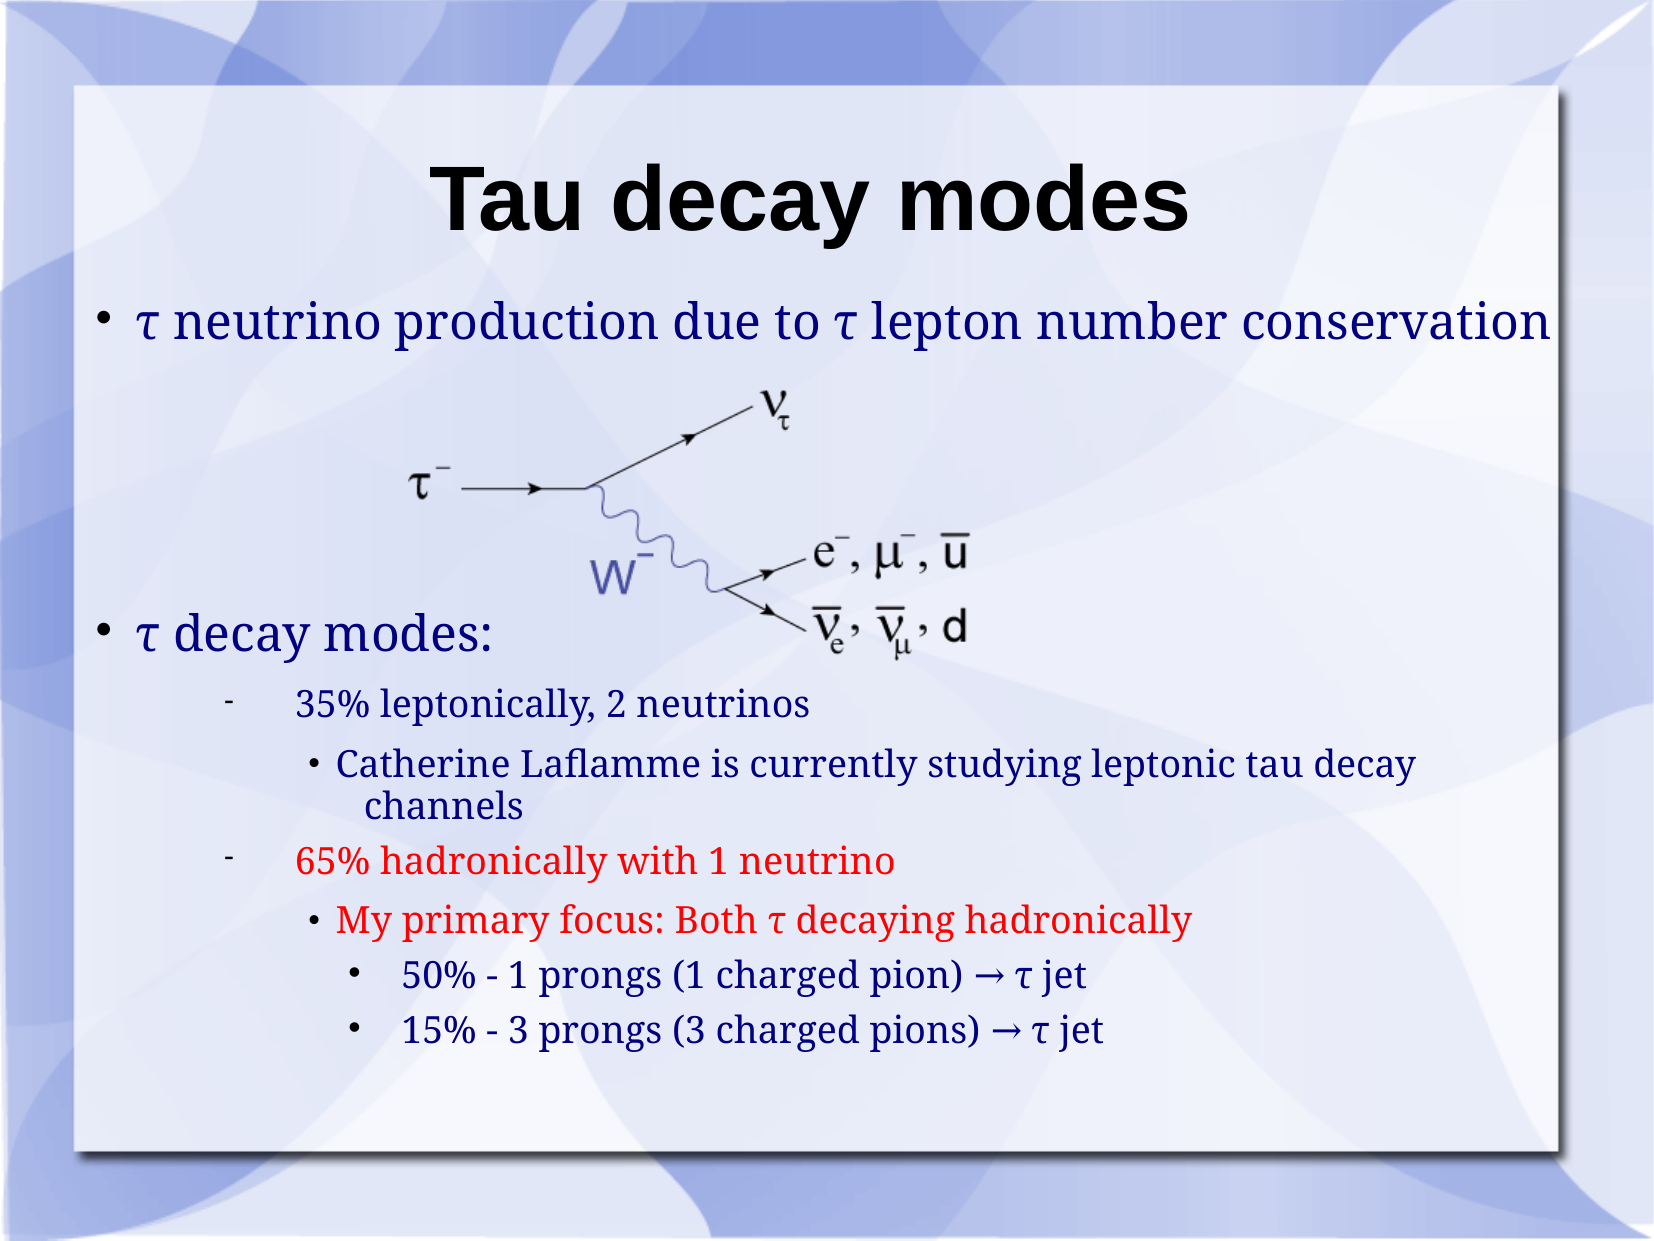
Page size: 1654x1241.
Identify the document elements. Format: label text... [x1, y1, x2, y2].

picture [0, 0, 1654, 1241]
list τ neutrino production due to τ lepton number conservation τ decay modes: 35% leptonically, 2 neutrinos Catherine Laflamme is currently studying leptonic tau decay channels 65% hadronically with 1 neutrino My primary focus: Both τ decaying hadronically 50% - 1 prongs (1 charged pion) → τ jet 15% - 3 prongs (3 charged pions) → τ jet [82, 290, 1571, 1100]
title Tau decay modes [84, 92, 1538, 290]
